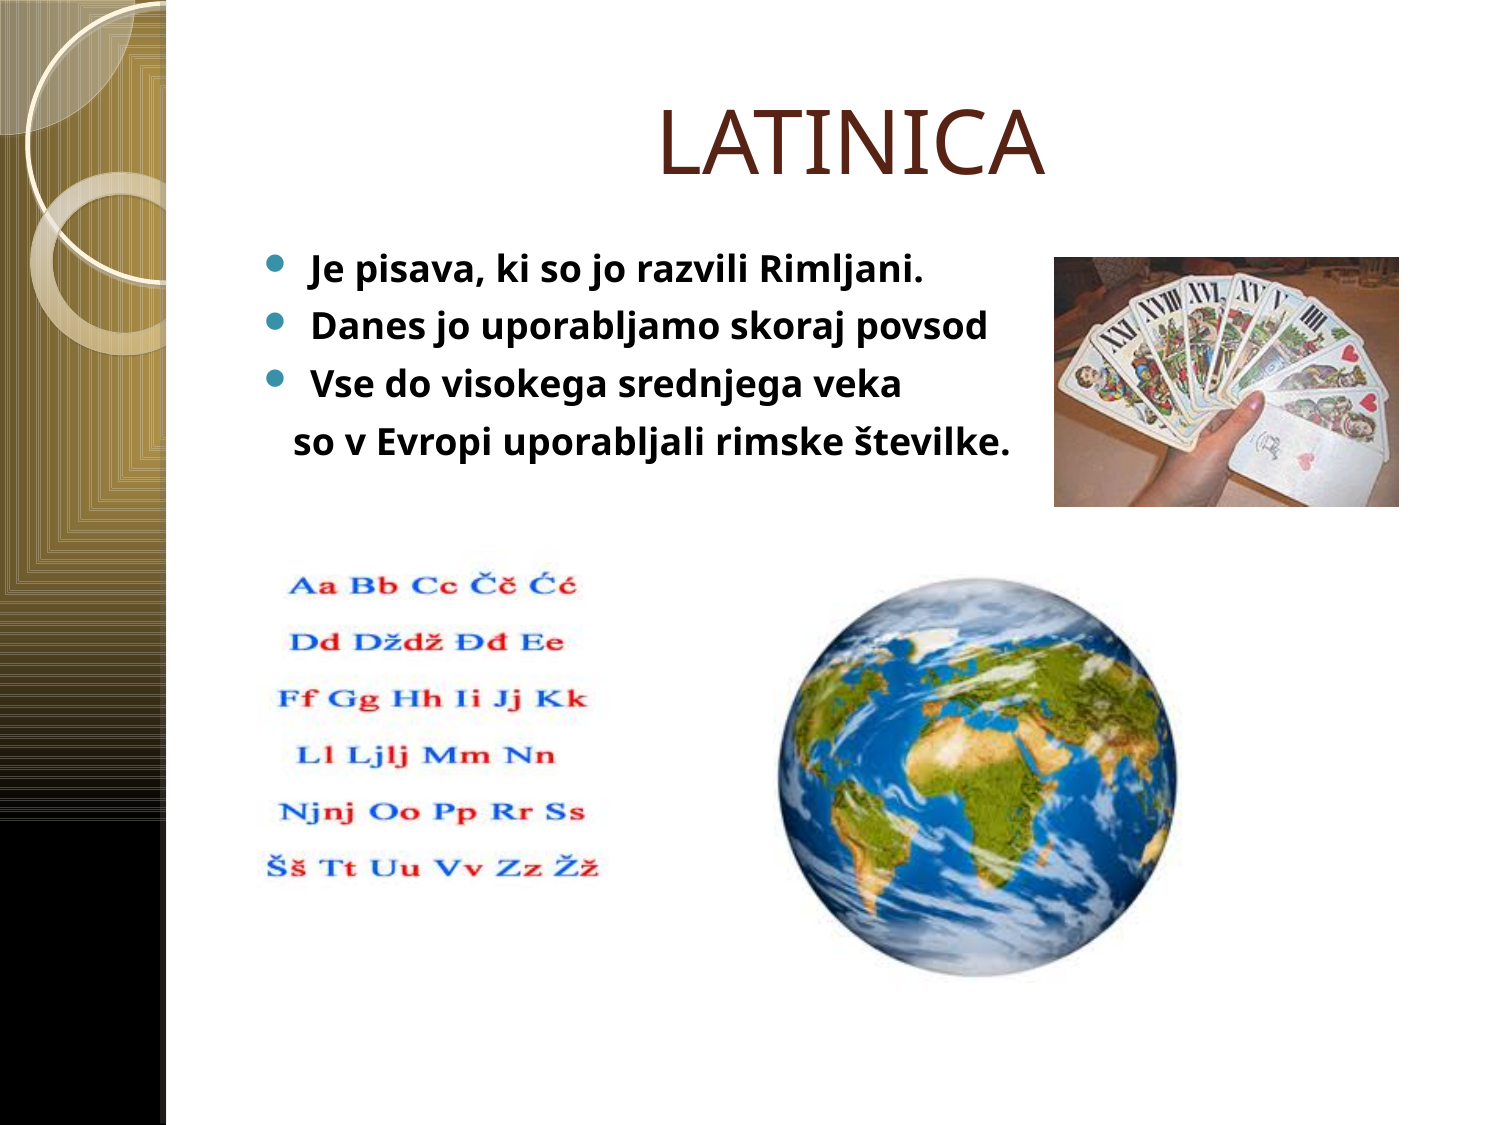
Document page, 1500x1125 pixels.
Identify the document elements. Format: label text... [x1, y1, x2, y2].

picture [1054, 257, 1399, 507]
title LATINICA [235, 45, 1466, 233]
picture [773, 574, 1182, 983]
picture [257, 550, 610, 903]
list Je pisava, ki so jo razvili Rimljani. Danes jo uporabljamo skoraj povsod Vse do visokega srednjega veka so v Evropi uporabljali rimske številke. [235, 237, 1466, 1025]
